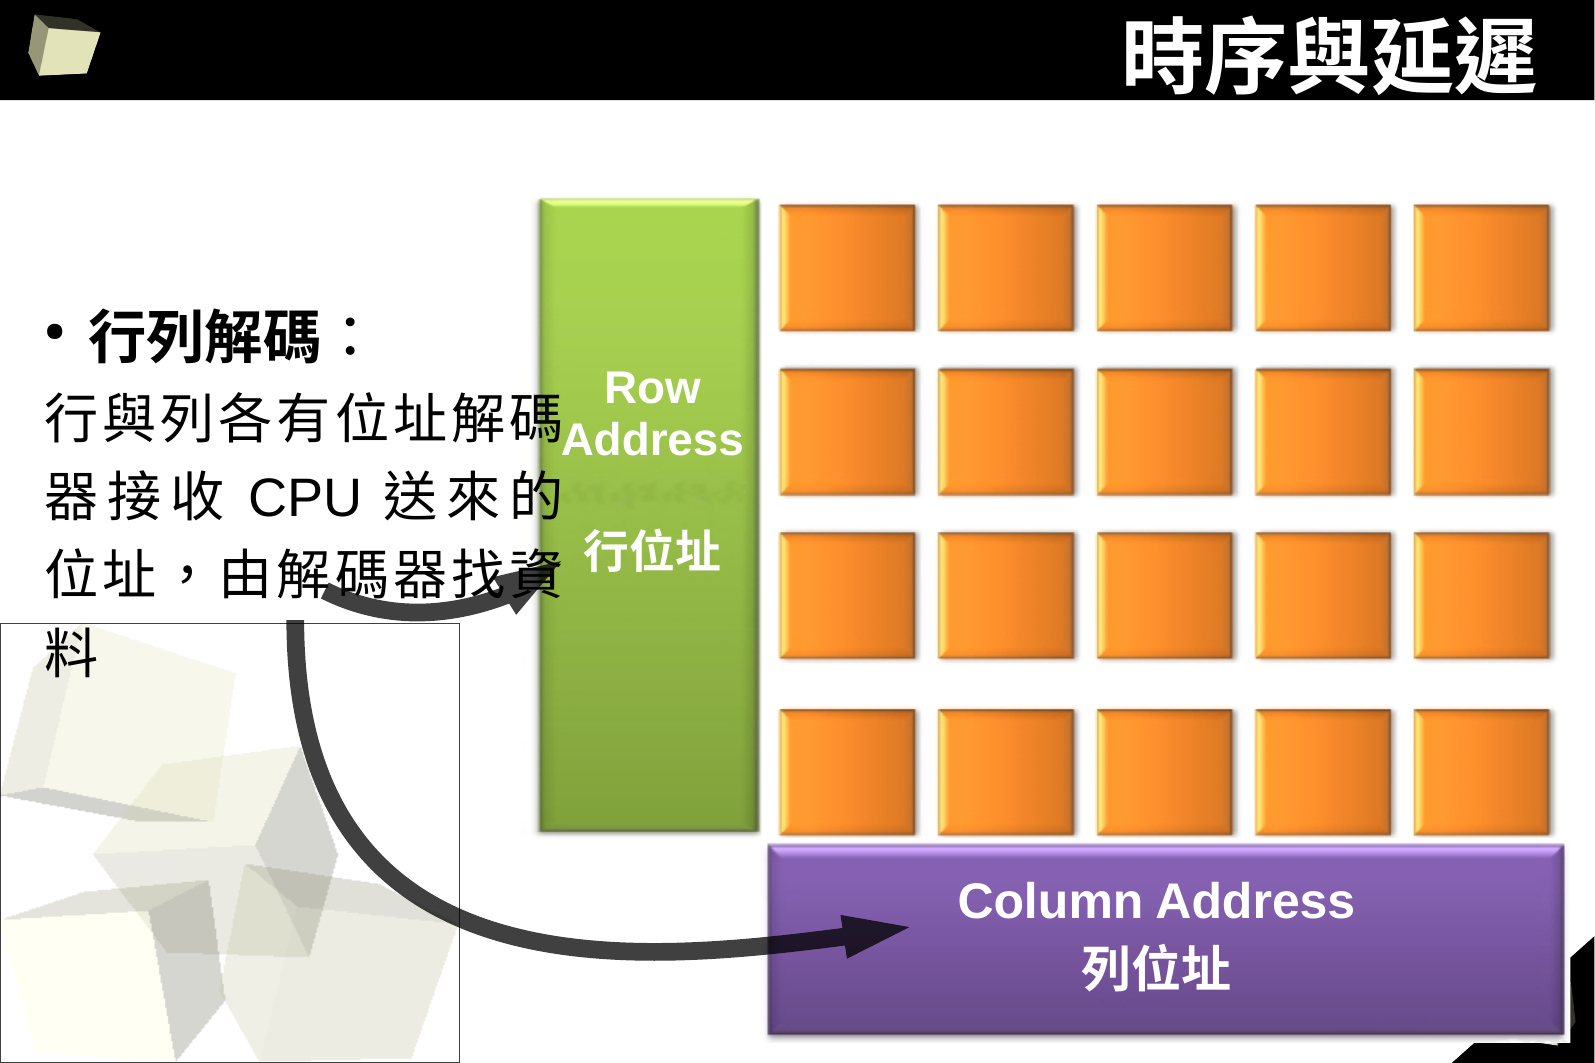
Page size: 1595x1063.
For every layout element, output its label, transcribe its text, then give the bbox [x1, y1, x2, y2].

text_box Column Address 列位址 [897, 866, 1416, 1021]
text_box 行列解碼： 行與列各有位址解碼器接收CPU送來的位址，由解碼器找資料 [23, 277, 585, 635]
picture [520, 188, 1571, 1043]
title 時序與延遲 [113, 0, 1538, 102]
picture [0, 622, 460, 1063]
text_box Row Address 行位址 [519, 354, 786, 676]
